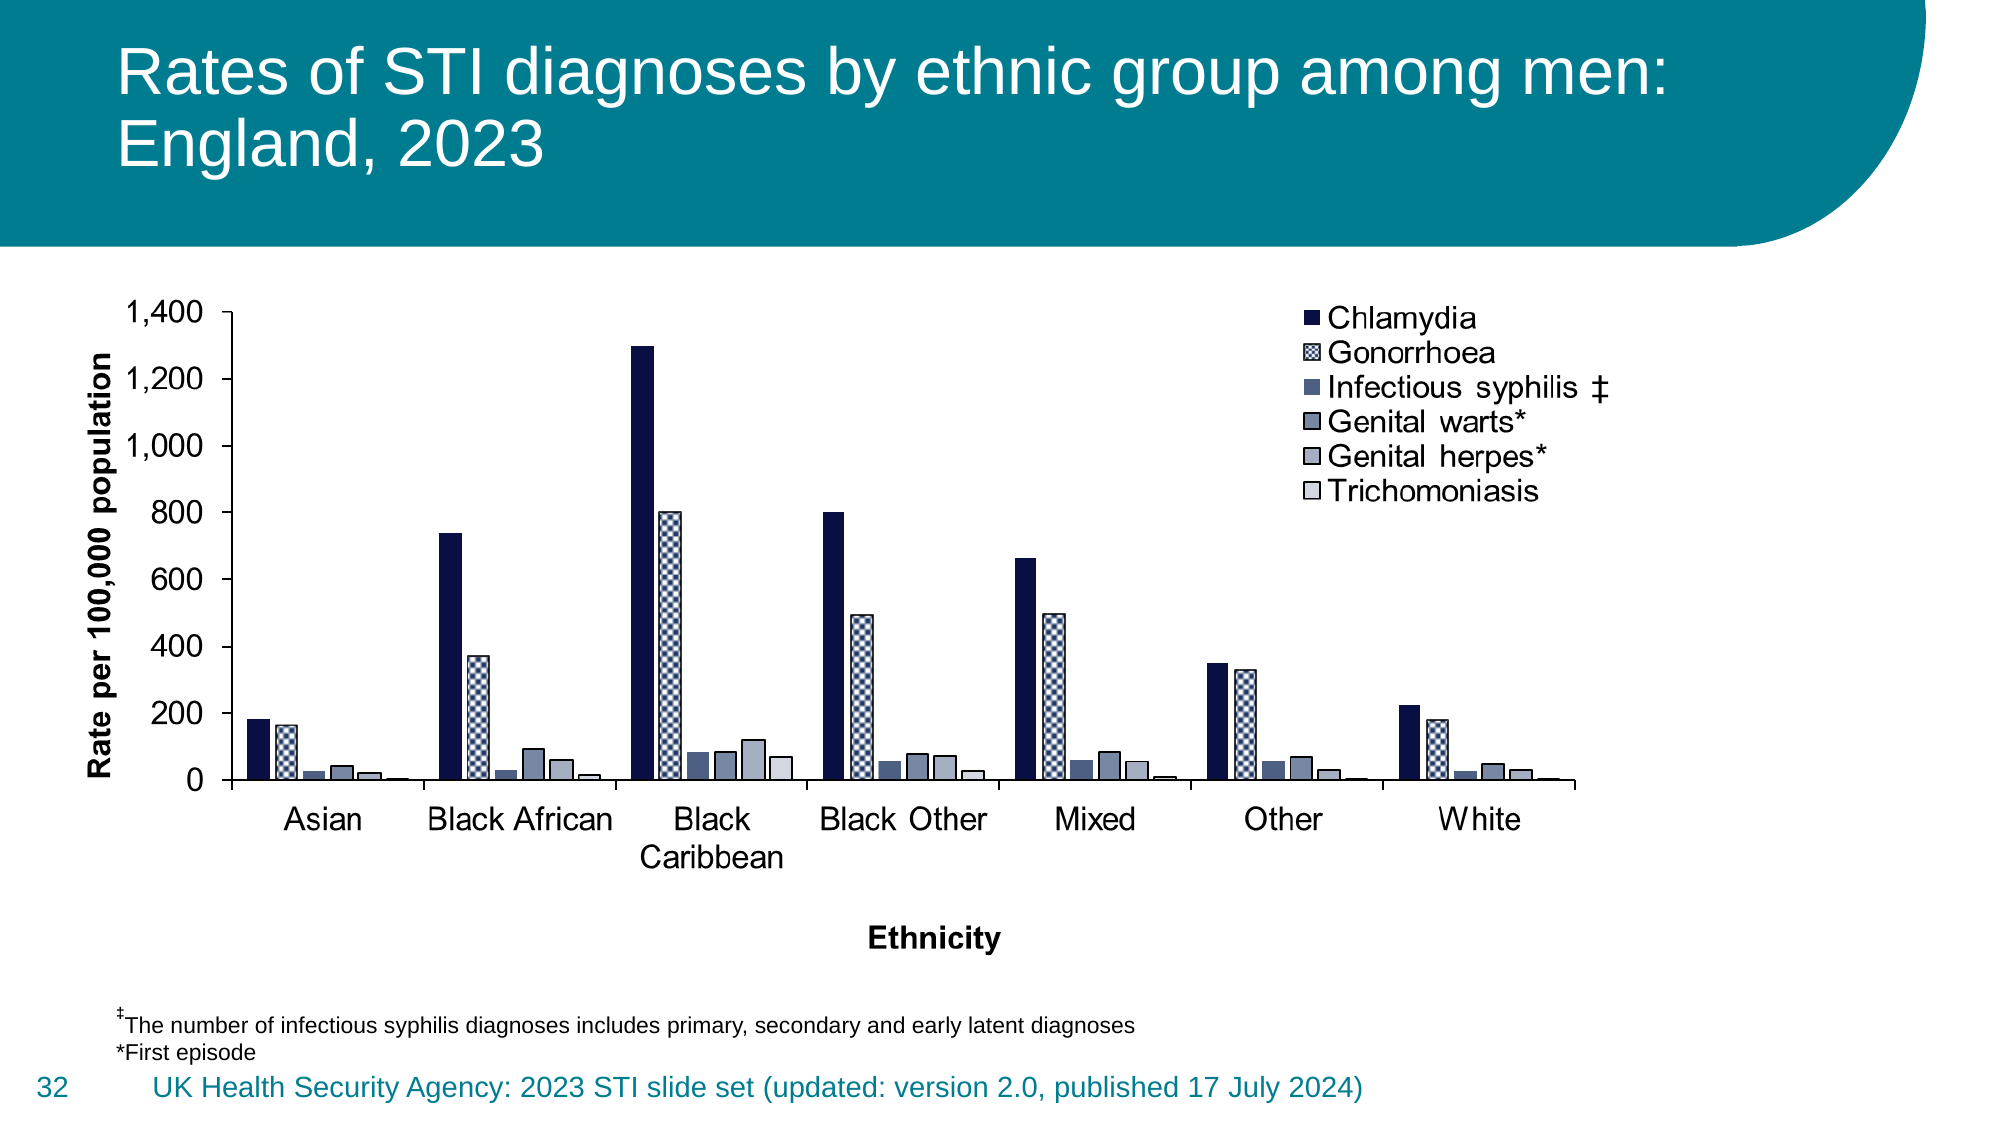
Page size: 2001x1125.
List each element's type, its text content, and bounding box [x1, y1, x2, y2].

picture [56, 275, 1702, 986]
title Rates of STI diagnoses by ethnic group among men: England, 2023 [101, 29, 1747, 189]
text_box UK Health Security Agency: 2023 STI slide set (updated: version 2.0, published 17 July 2024) [137, 1056, 1780, 1116]
text_box ‡The number of infectious syphilis diagnoses includes primary, secondary and early latent diagnoses *First episode [101, 996, 1596, 1067]
text_box [21, 1056, 120, 1117]
